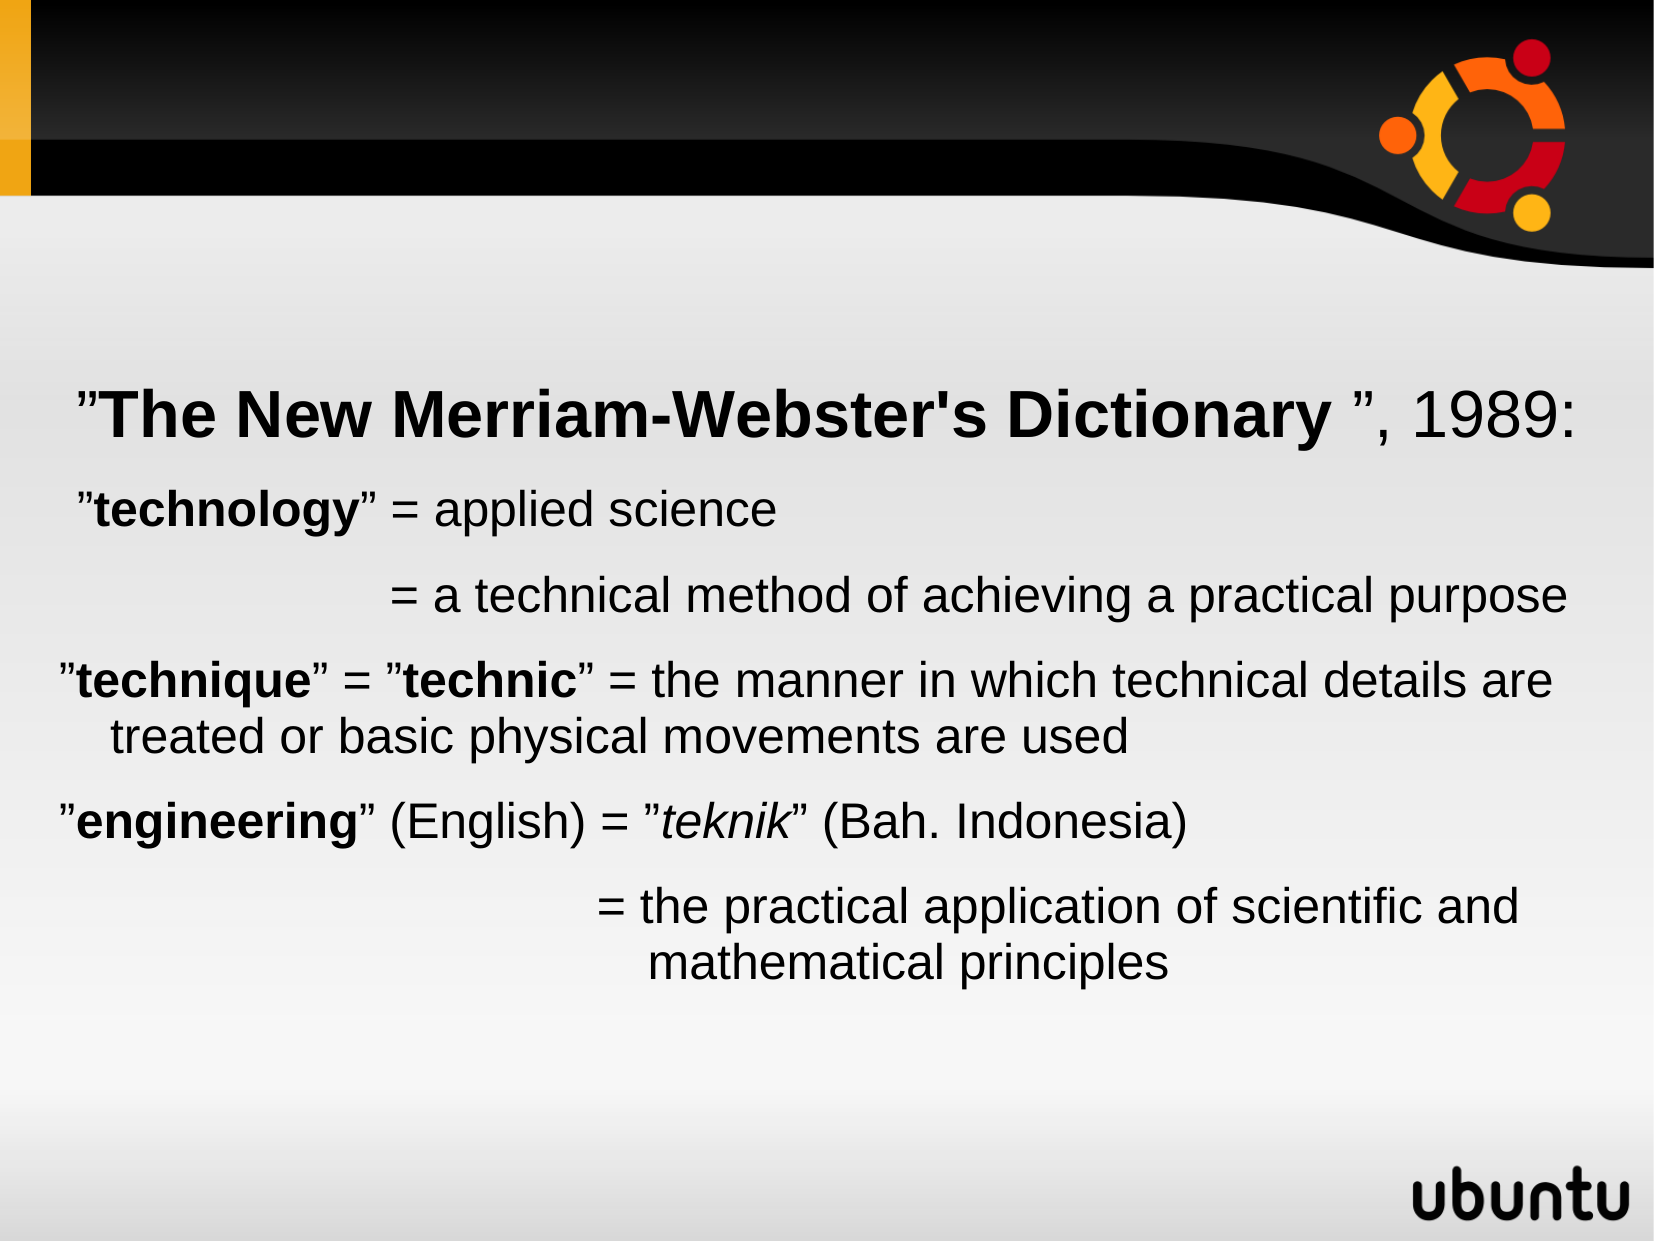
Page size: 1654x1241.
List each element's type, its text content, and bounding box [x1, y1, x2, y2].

list ”The New Merriam-Webster's Dictionary ”, 1989: ”technology” = applied science = a technical method of achieving a practical purpose ”technique” = ”technic” = the manner in which technical details are treated or basic physical movements are used ”engineering” (English) = ”teknik” (Bah. Indonesia) = the practical application of scientific and mathematical principles [59, 377, 1625, 1093]
picture [0, 0, 1654, 1241]
